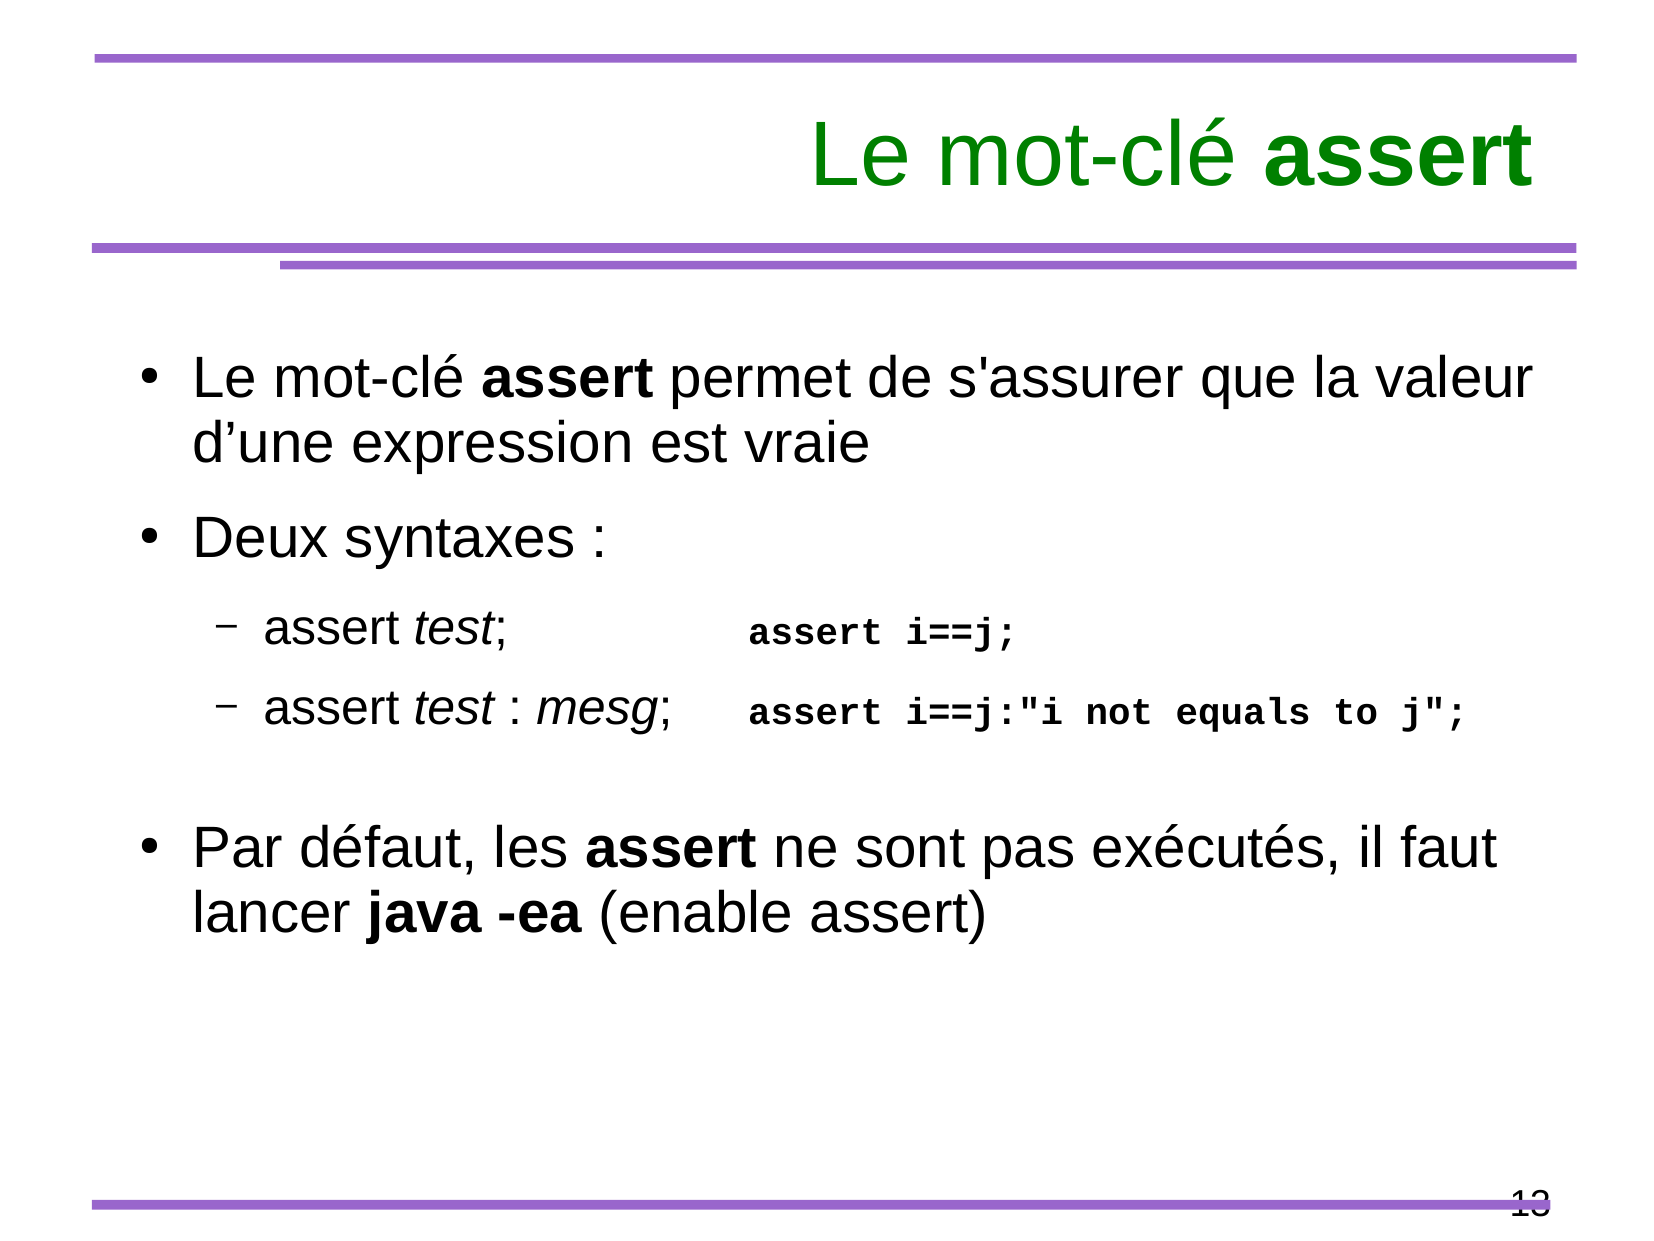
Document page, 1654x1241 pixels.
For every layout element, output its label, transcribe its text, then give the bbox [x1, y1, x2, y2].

title Le mot-clé assert [121, 49, 1534, 257]
list Le mot-clé assert permet de s'assurer que la valeur d’une expression est vraie Deux syntaxes : assert test; assert i==j; assert test : mesg; assert i==j:"i not equals to j"; Par défaut, les assert ne sont pas exécutés, il faut lancer java -ea (enable assert) [121, 344, 1600, 1127]
